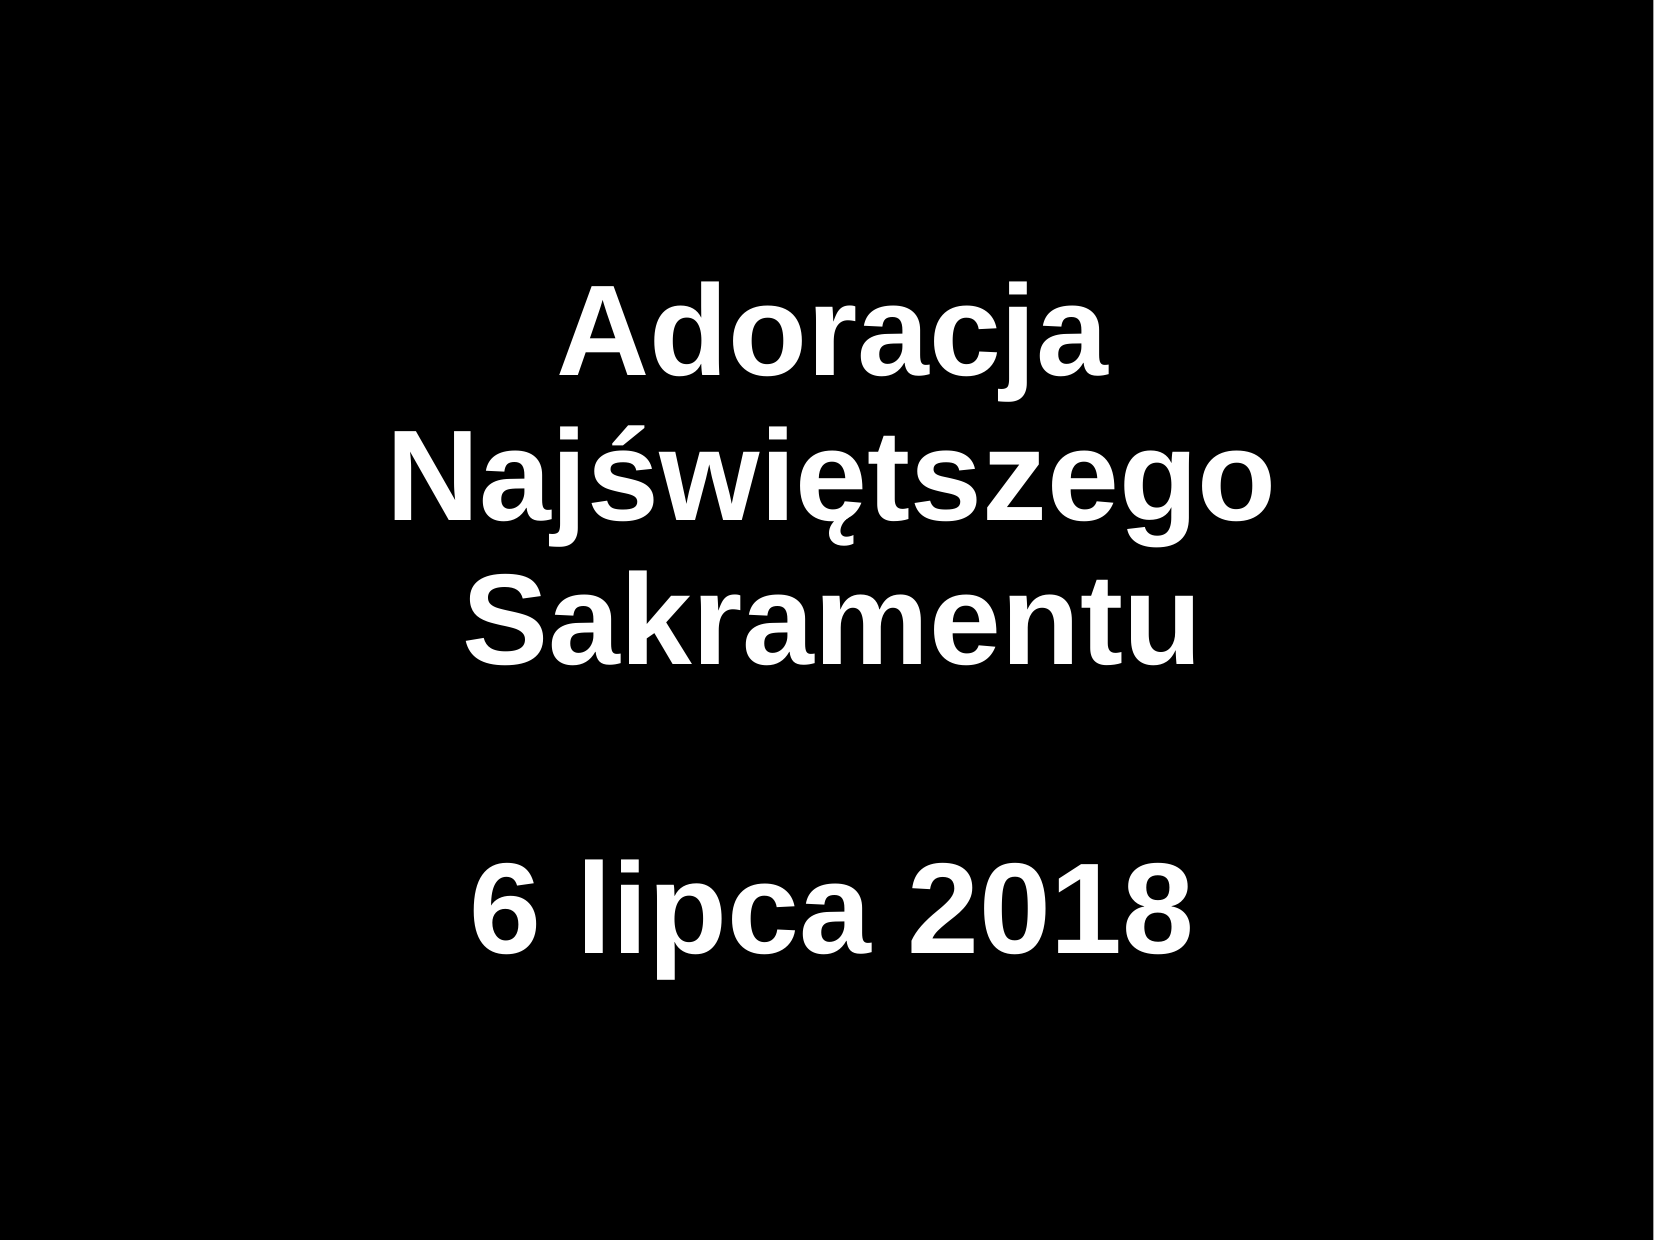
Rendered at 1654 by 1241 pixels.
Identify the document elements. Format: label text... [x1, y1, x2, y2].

subtitle Adoracja Najświętszego Sakramentu 6 lipca 2018 [47, 47, 1619, 1193]
